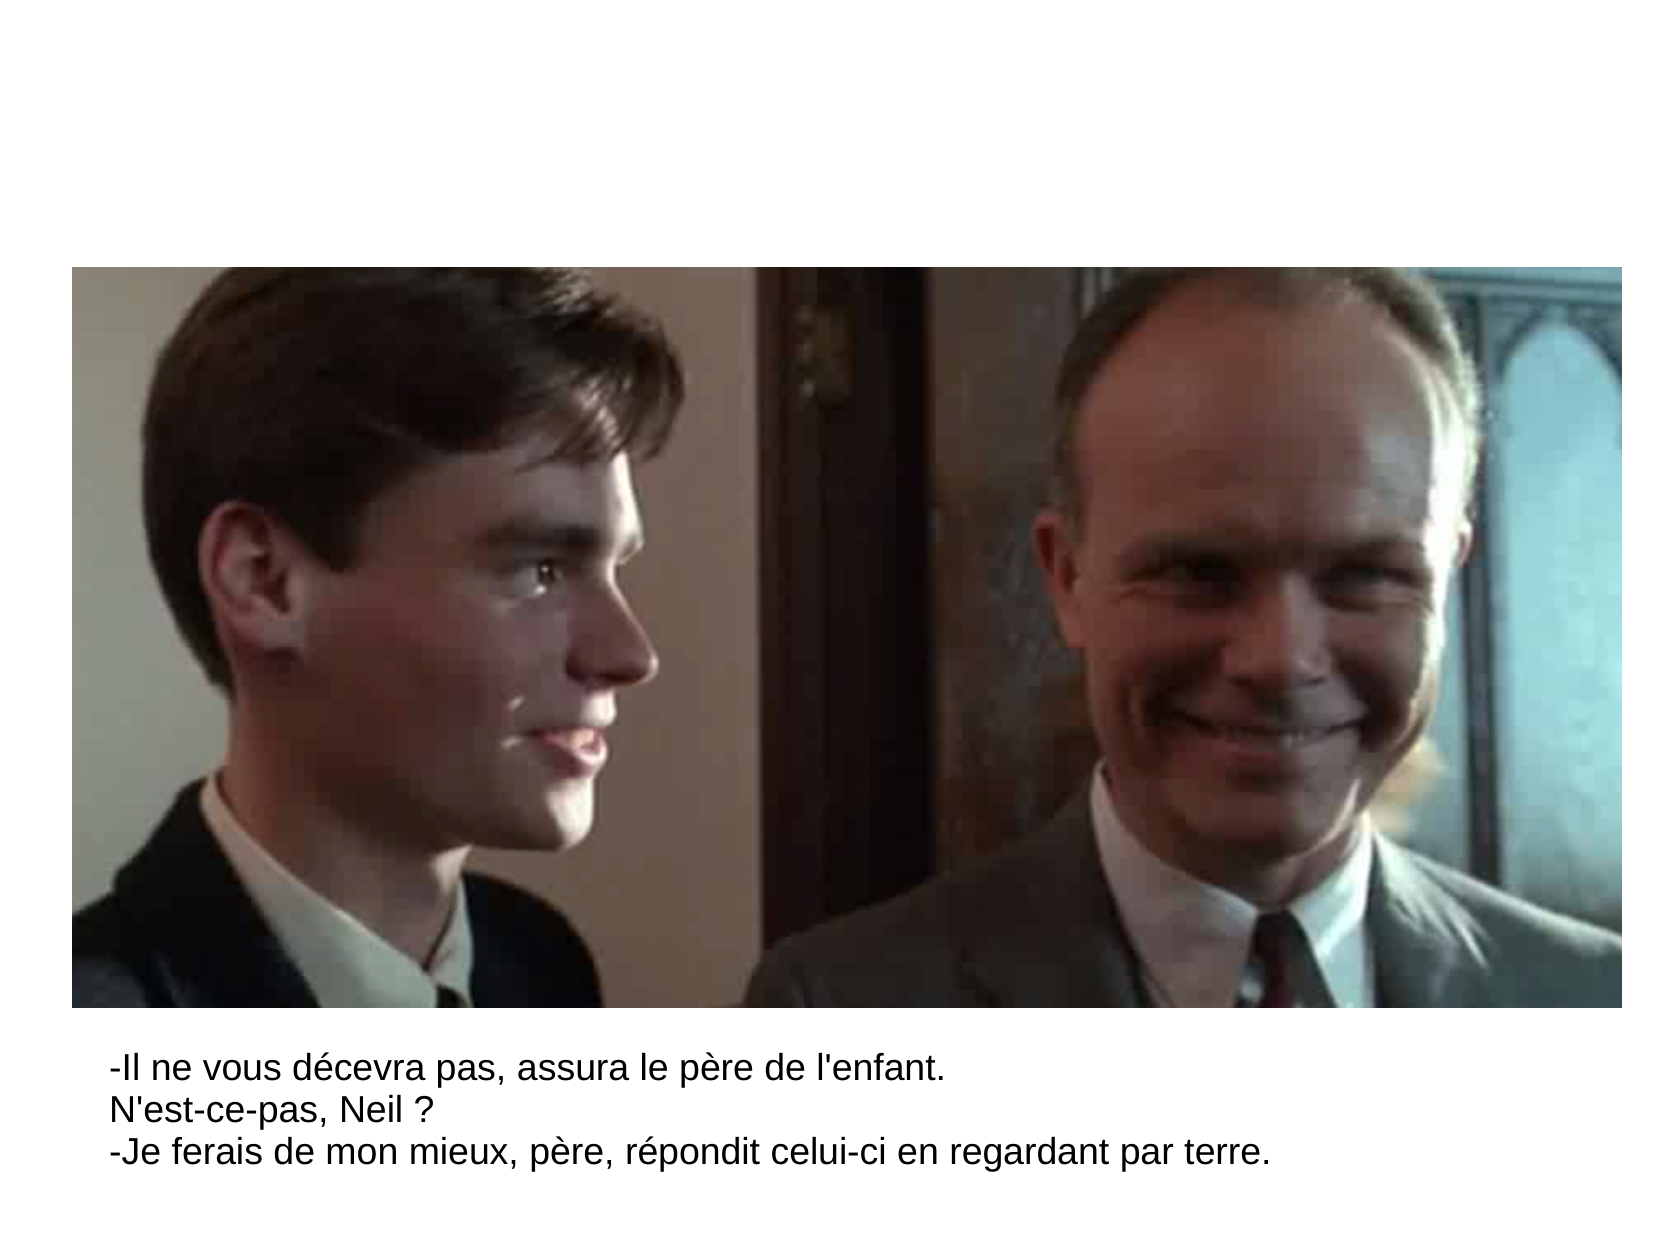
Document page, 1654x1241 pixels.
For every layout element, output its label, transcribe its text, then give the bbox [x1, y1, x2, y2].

picture [72, 267, 1622, 1009]
text_box -Il ne vous décevra pas, assura le père de l'enfant. N'est-ce-pas, Neil ? -Je ferais de mon mieux, père, répondit celui-ci en regardant par terre. [94, 1039, 1382, 1181]
